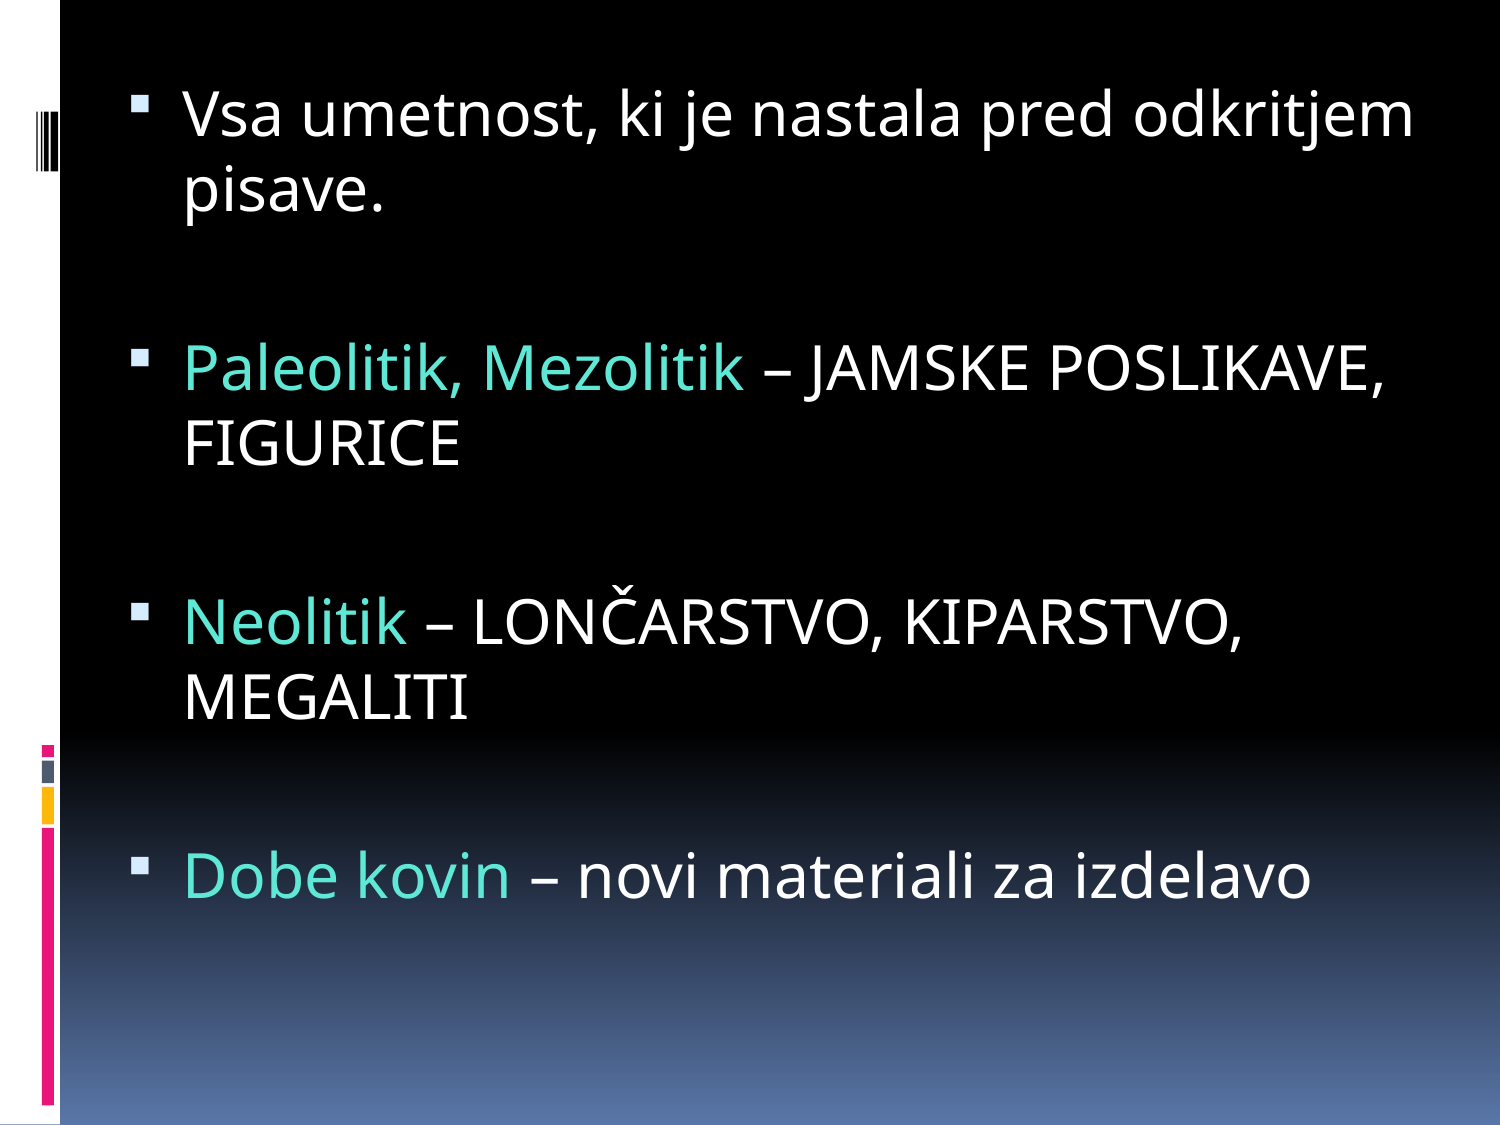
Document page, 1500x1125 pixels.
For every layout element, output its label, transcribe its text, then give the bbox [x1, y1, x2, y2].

list Vsa umetnost, ki je nastala pred odkritjem pisave. Paleolitik, Mezolitik – JAMSKE POSLIKAVE, FIGURICE Neolitik – LONČARSTVO, KIPARSTVO, MEGALITI Dobe kovin – novi materiali za izdelavo [100, 66, 1447, 1071]
